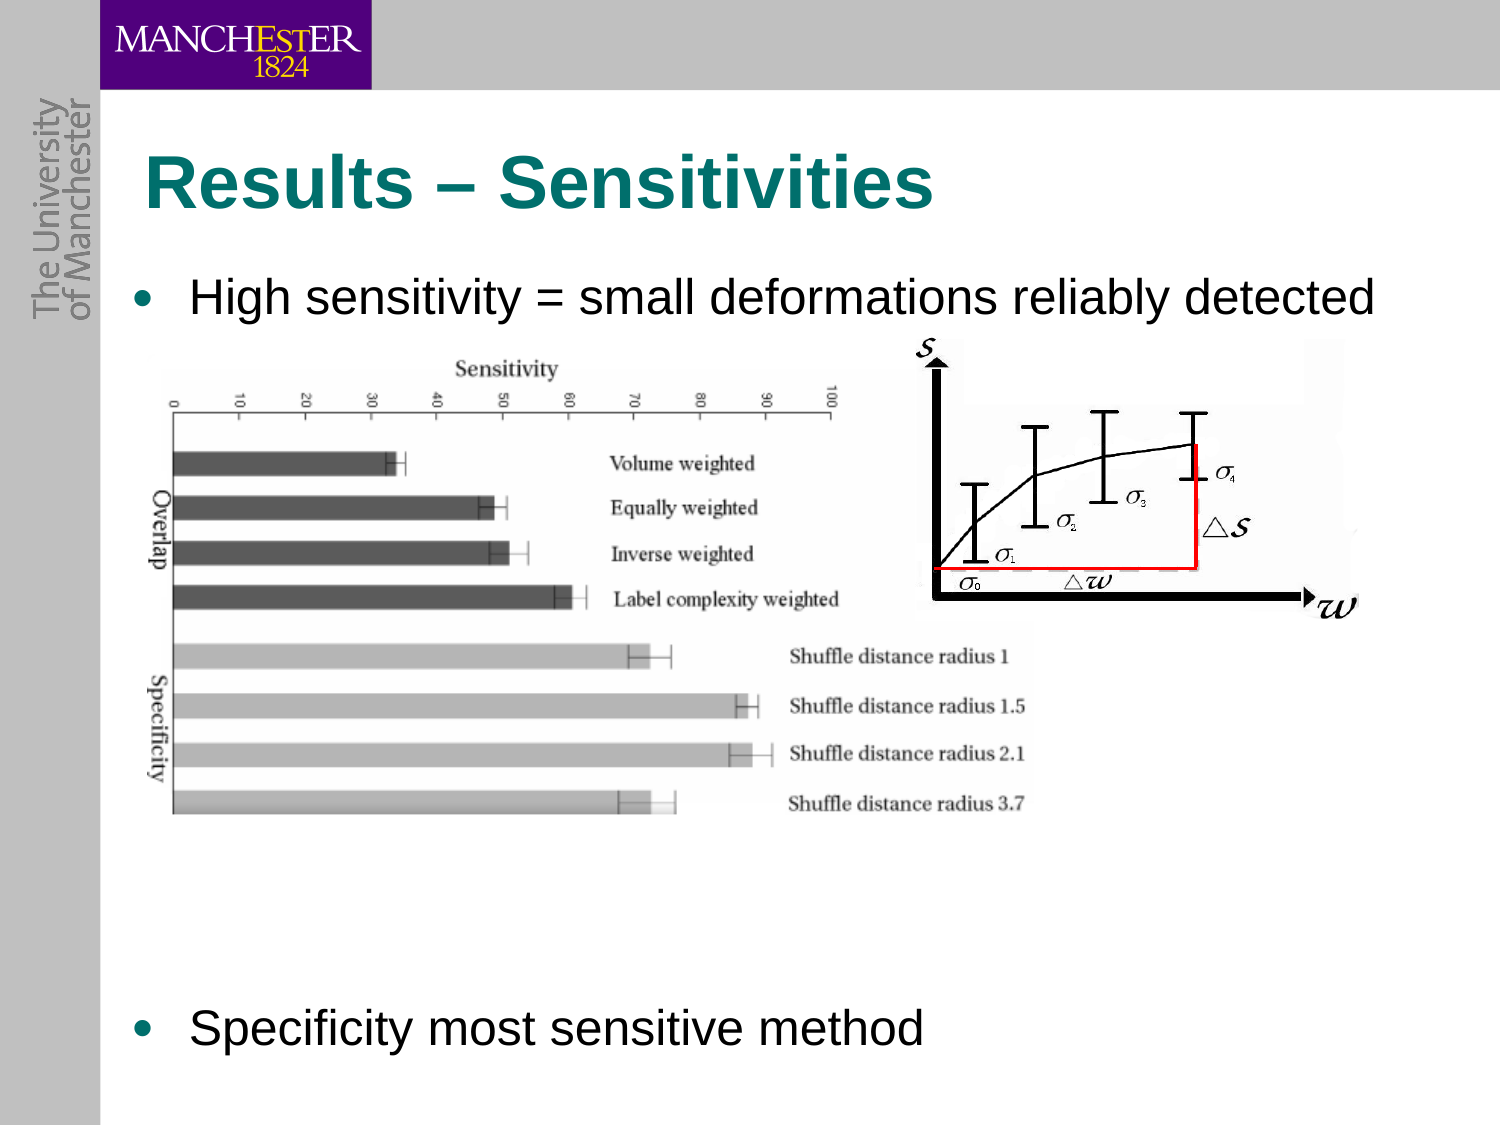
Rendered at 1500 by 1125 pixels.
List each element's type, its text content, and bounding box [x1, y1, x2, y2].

picture [0, 0, 372, 320]
list High sensitivity = small deformations reliably detected [118, 265, 1418, 393]
title Results – Sensitivities [129, 120, 1406, 251]
list Specificity most sensitive method [118, 996, 1394, 1093]
picture [147, 335, 1359, 975]
